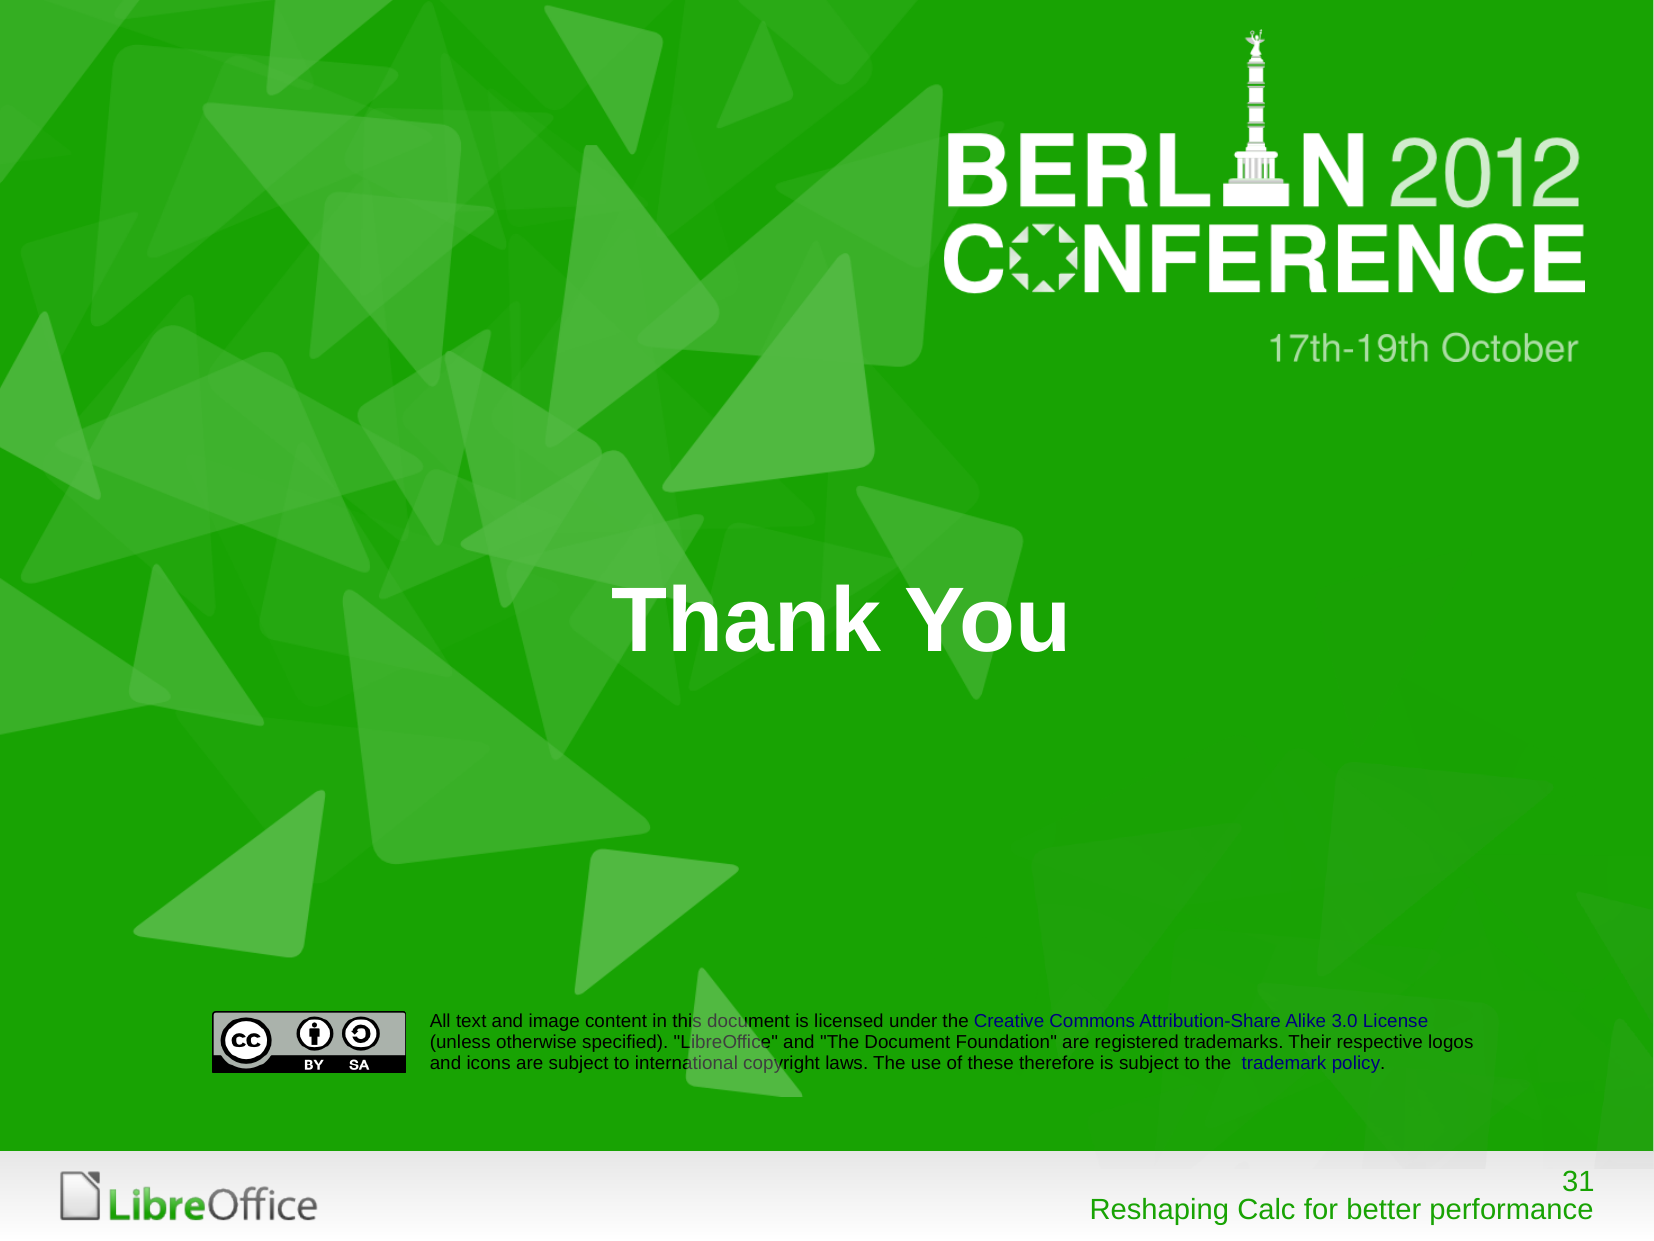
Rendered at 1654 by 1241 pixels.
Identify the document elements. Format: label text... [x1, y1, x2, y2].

title Thank You [206, 531, 1477, 709]
picture [41, 1152, 337, 1240]
picture [0, 0, 1654, 1169]
